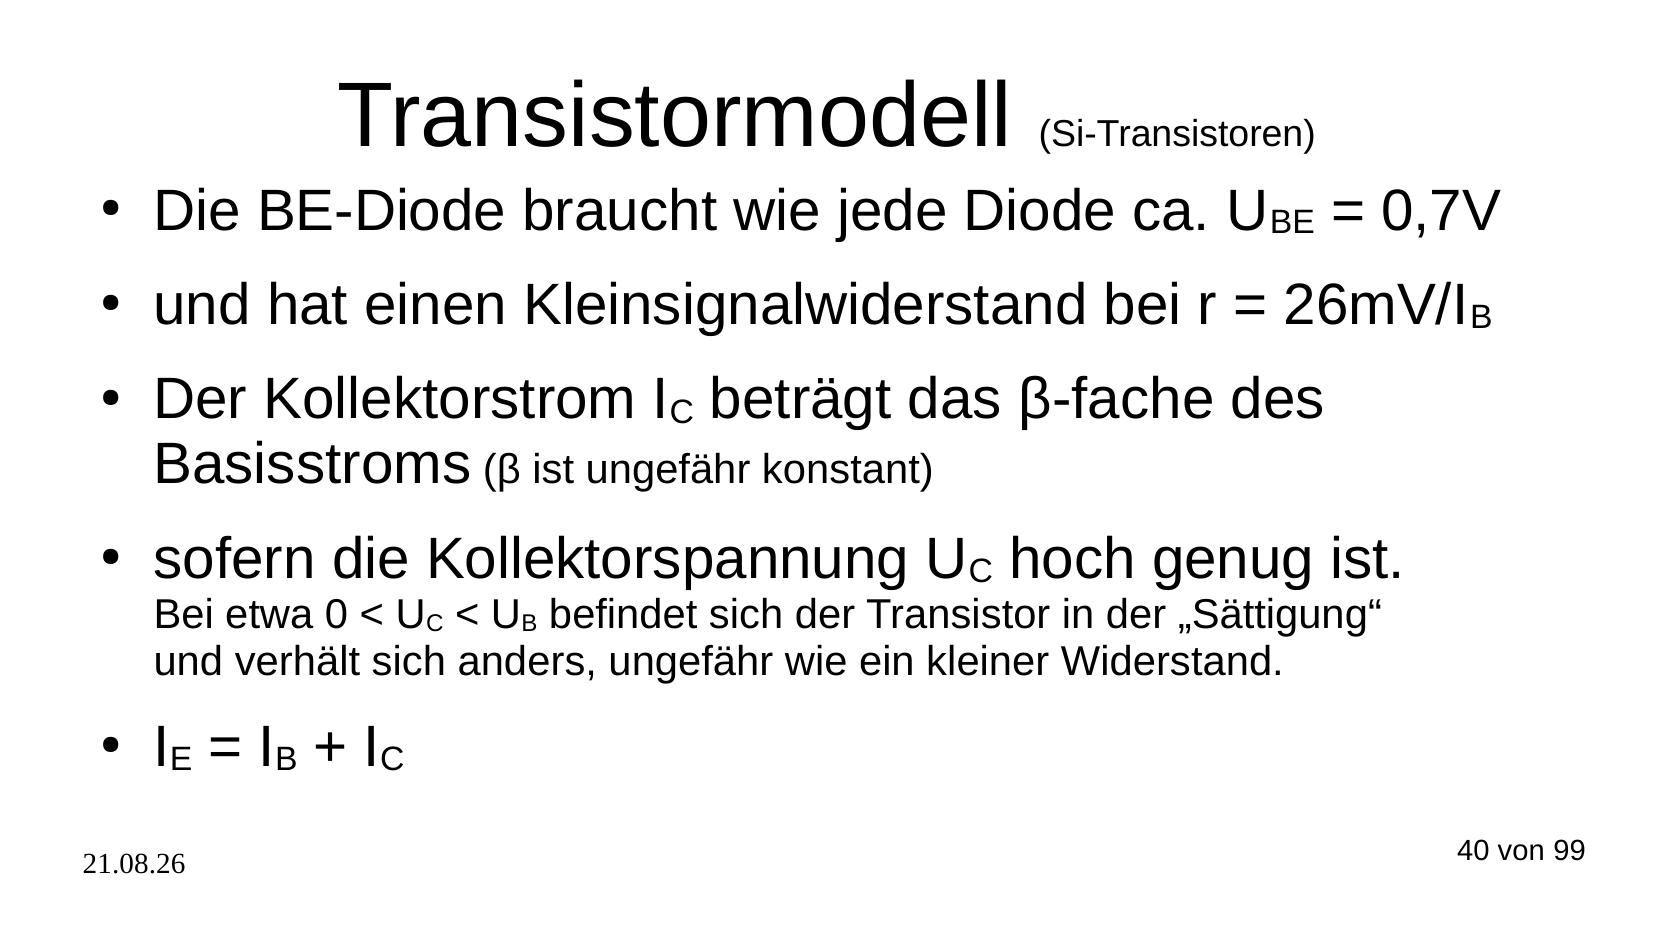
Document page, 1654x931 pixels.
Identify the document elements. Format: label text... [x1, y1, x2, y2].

title Transistormodell (Si-Transistoren) [82, 37, 1571, 177]
list Die BE-Diode braucht wie jede Diode ca. UBE = 0,7V und hat einen Kleinsignalwiderstand bei r = 26mV/IB Der Kollektorstrom IC beträgt das β-fache des Basisstroms (β ist ungefähr konstant) sofern die Kollektorspannung UC hoch genug ist. Bei etwa 0 < UC < UB befindet sich der Transistor in der „Sättigung“ und verhält sich anders, ungefähr wie ein kleiner Widerstand. IE = IB + IC [82, 177, 1607, 824]
